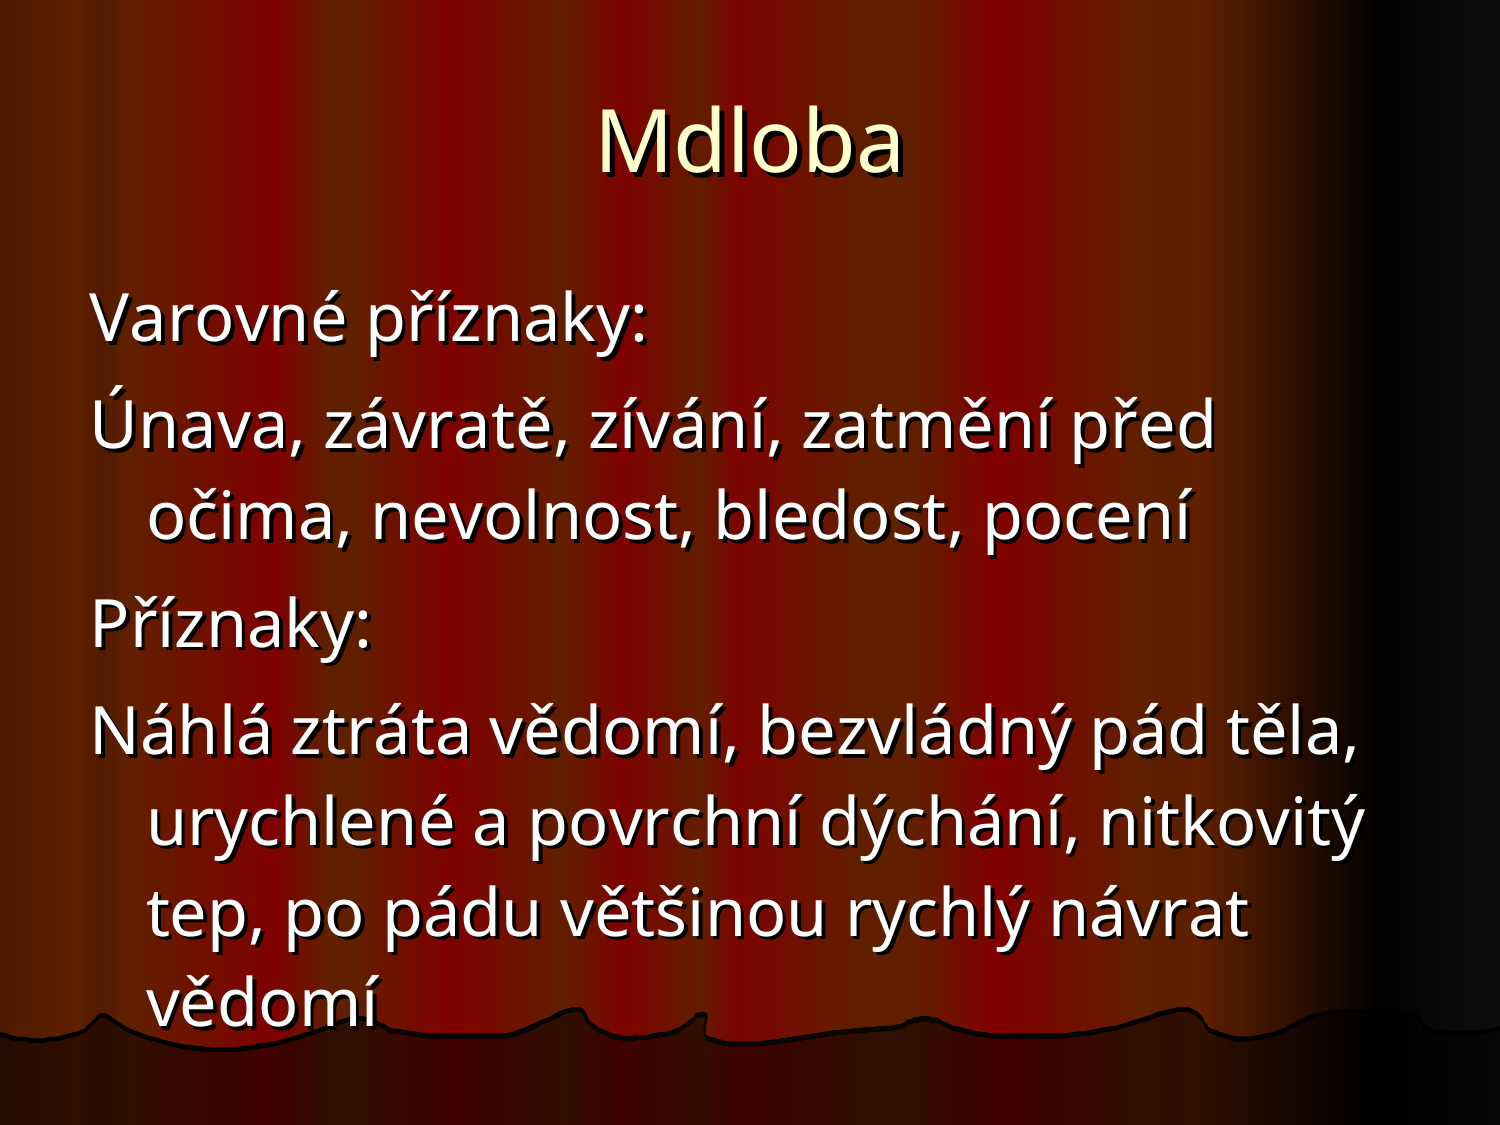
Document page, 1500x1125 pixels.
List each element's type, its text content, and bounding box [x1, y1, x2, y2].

list Varovné příznaky: Únava, závratě, zívání, zatmění před očima, nevolnost, bledost, pocení Příznaky: Náhlá ztráta vědomí, bezvládný pád těla, urychlené a povrchní dýchání, nitkovitý tep, po pádu většinou rychlý návrat vědomí [75, 262, 1426, 1065]
title Mdloba [75, 45, 1426, 233]
